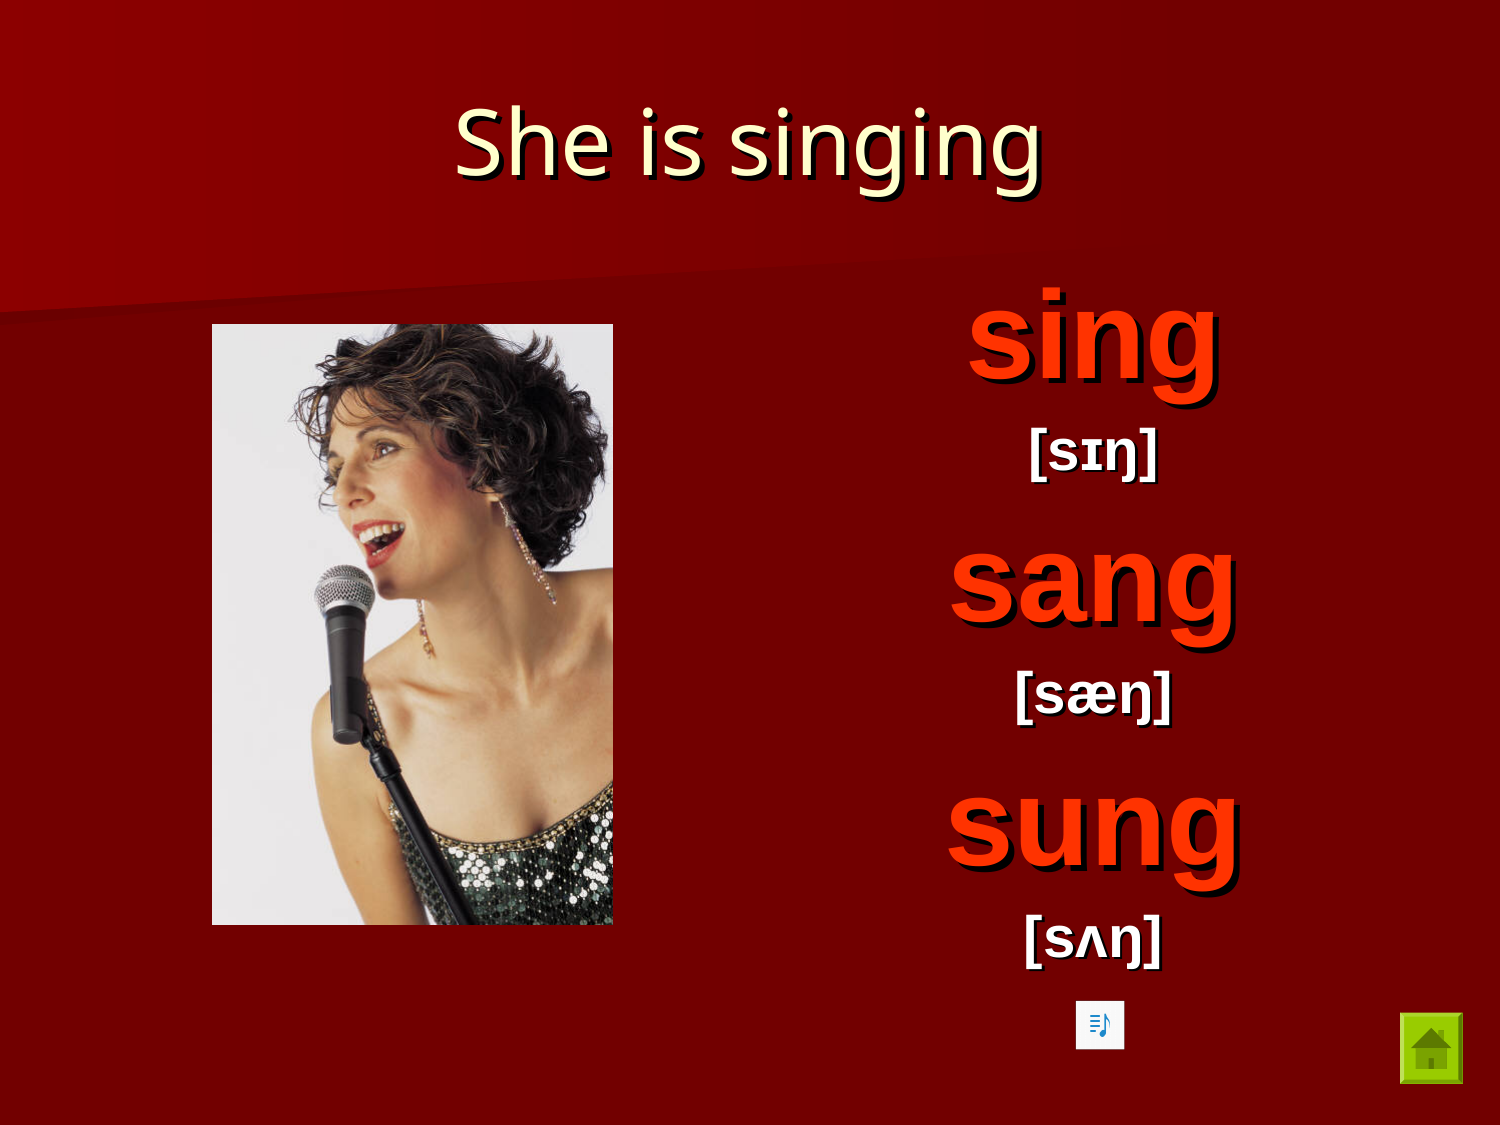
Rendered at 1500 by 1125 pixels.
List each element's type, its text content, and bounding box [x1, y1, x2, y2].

list sing [sɪŋ] sang [sæŋ] sung [sʌŋ] [762, 262, 1426, 1000]
title She is singing [75, 45, 1426, 233]
text_box [1074, 999, 1126, 1051]
picture [212, 324, 613, 925]
text_box [1401, 1012, 1463, 1084]
